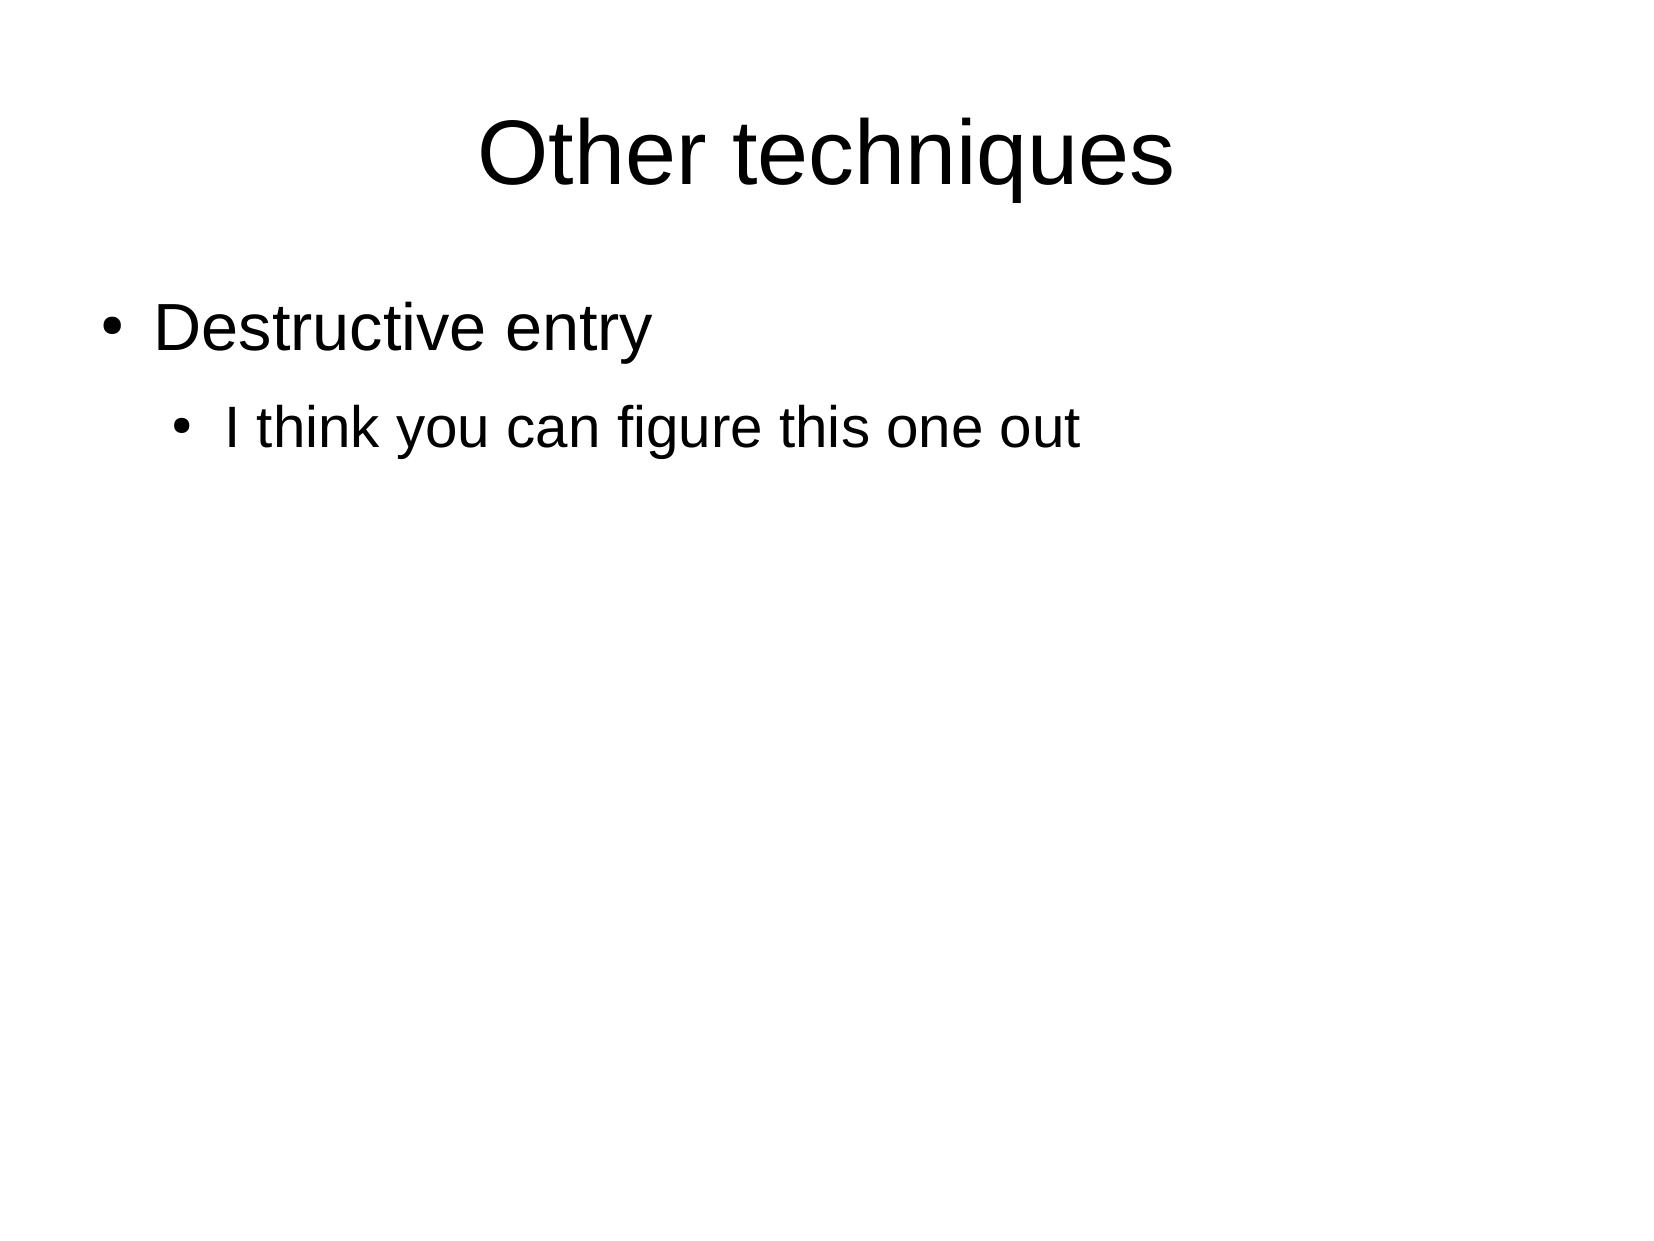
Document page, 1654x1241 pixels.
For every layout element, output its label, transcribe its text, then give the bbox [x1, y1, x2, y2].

list Destructive entry I think you can figure this one out [82, 290, 1571, 1109]
title Other techniques [82, 56, 1571, 250]
